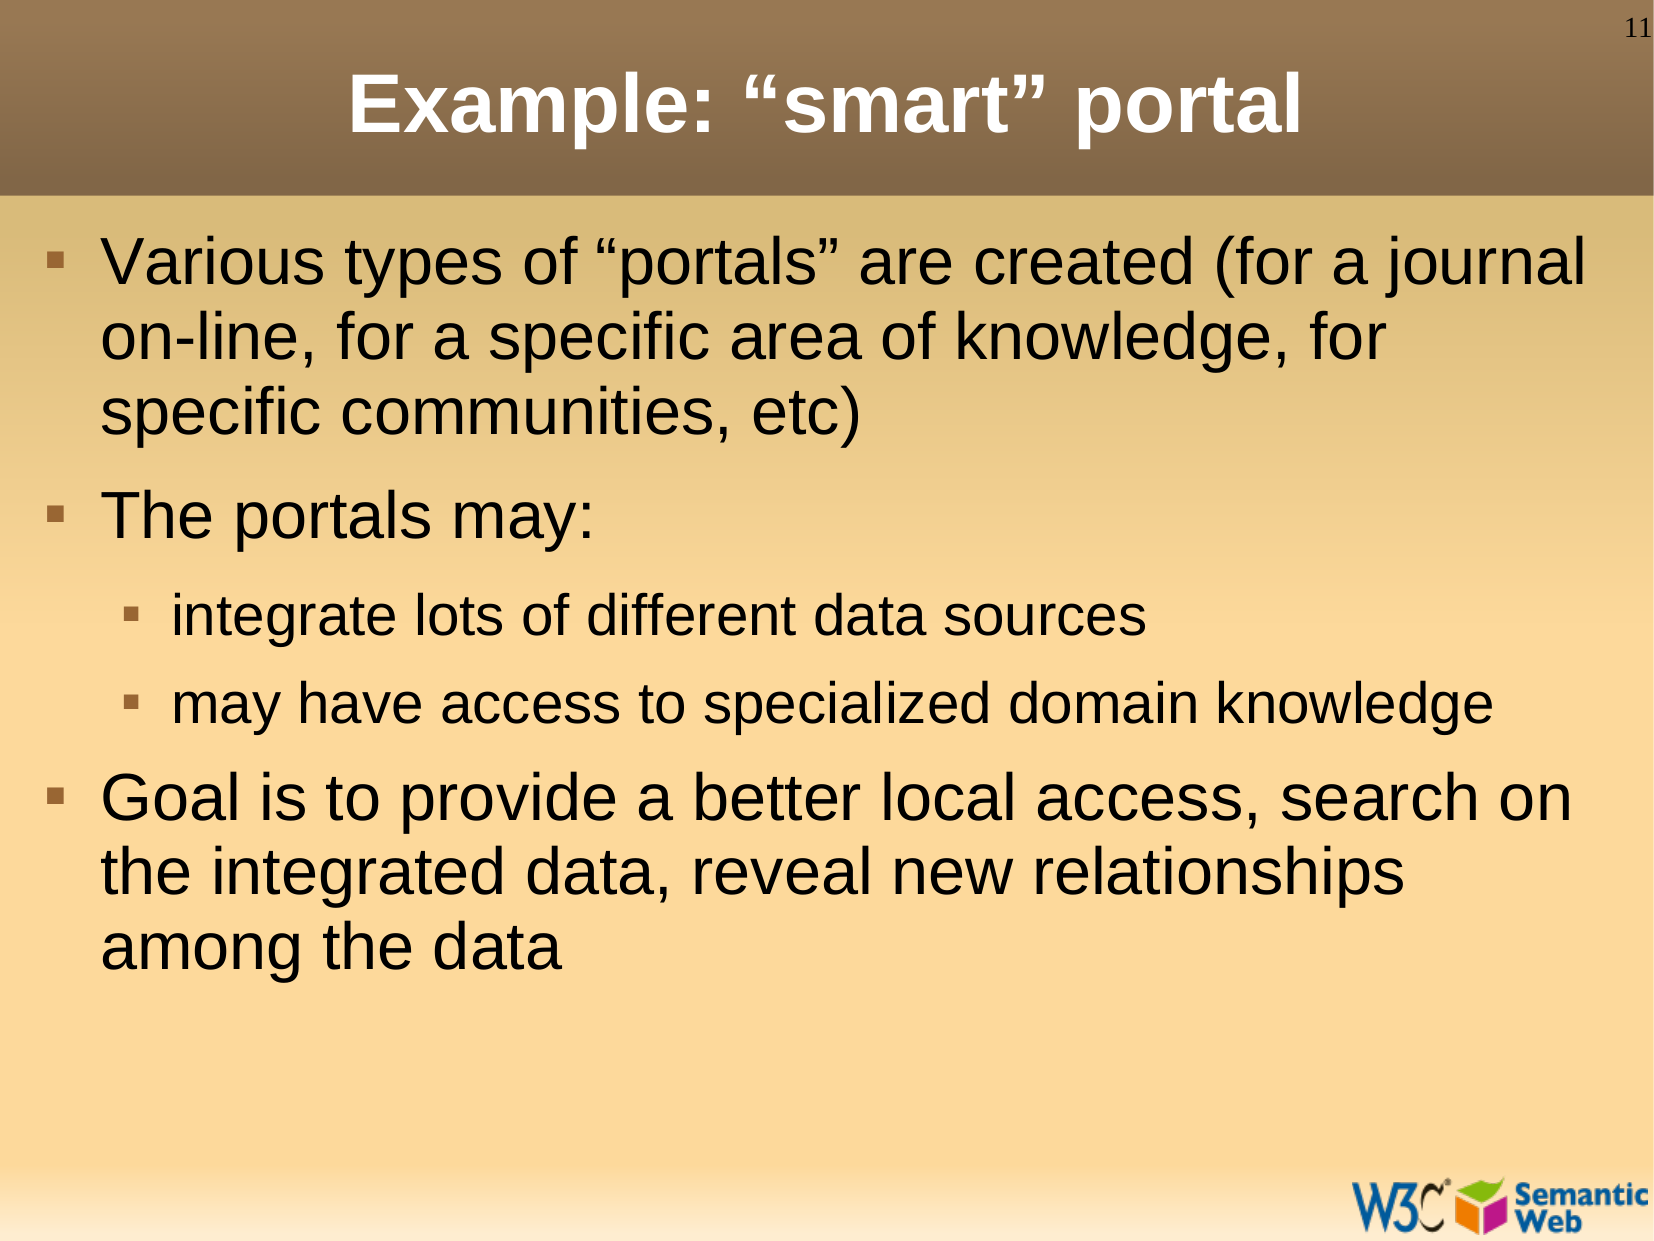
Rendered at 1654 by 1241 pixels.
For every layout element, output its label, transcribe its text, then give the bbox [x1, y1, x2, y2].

list Various types of “portals” are created (for a journal on-line, for a specific area of knowledge, for specific communities, etc) The portals may: integrate lots of different data sources may have access to specialized domain knowledge Goal is to provide a better local access, search on the integrated data, reveal new relationships among the data [29, 224, 1624, 1210]
title Example: “smart” portal [0, 0, 1654, 208]
picture [0, 208, 1654, 1241]
